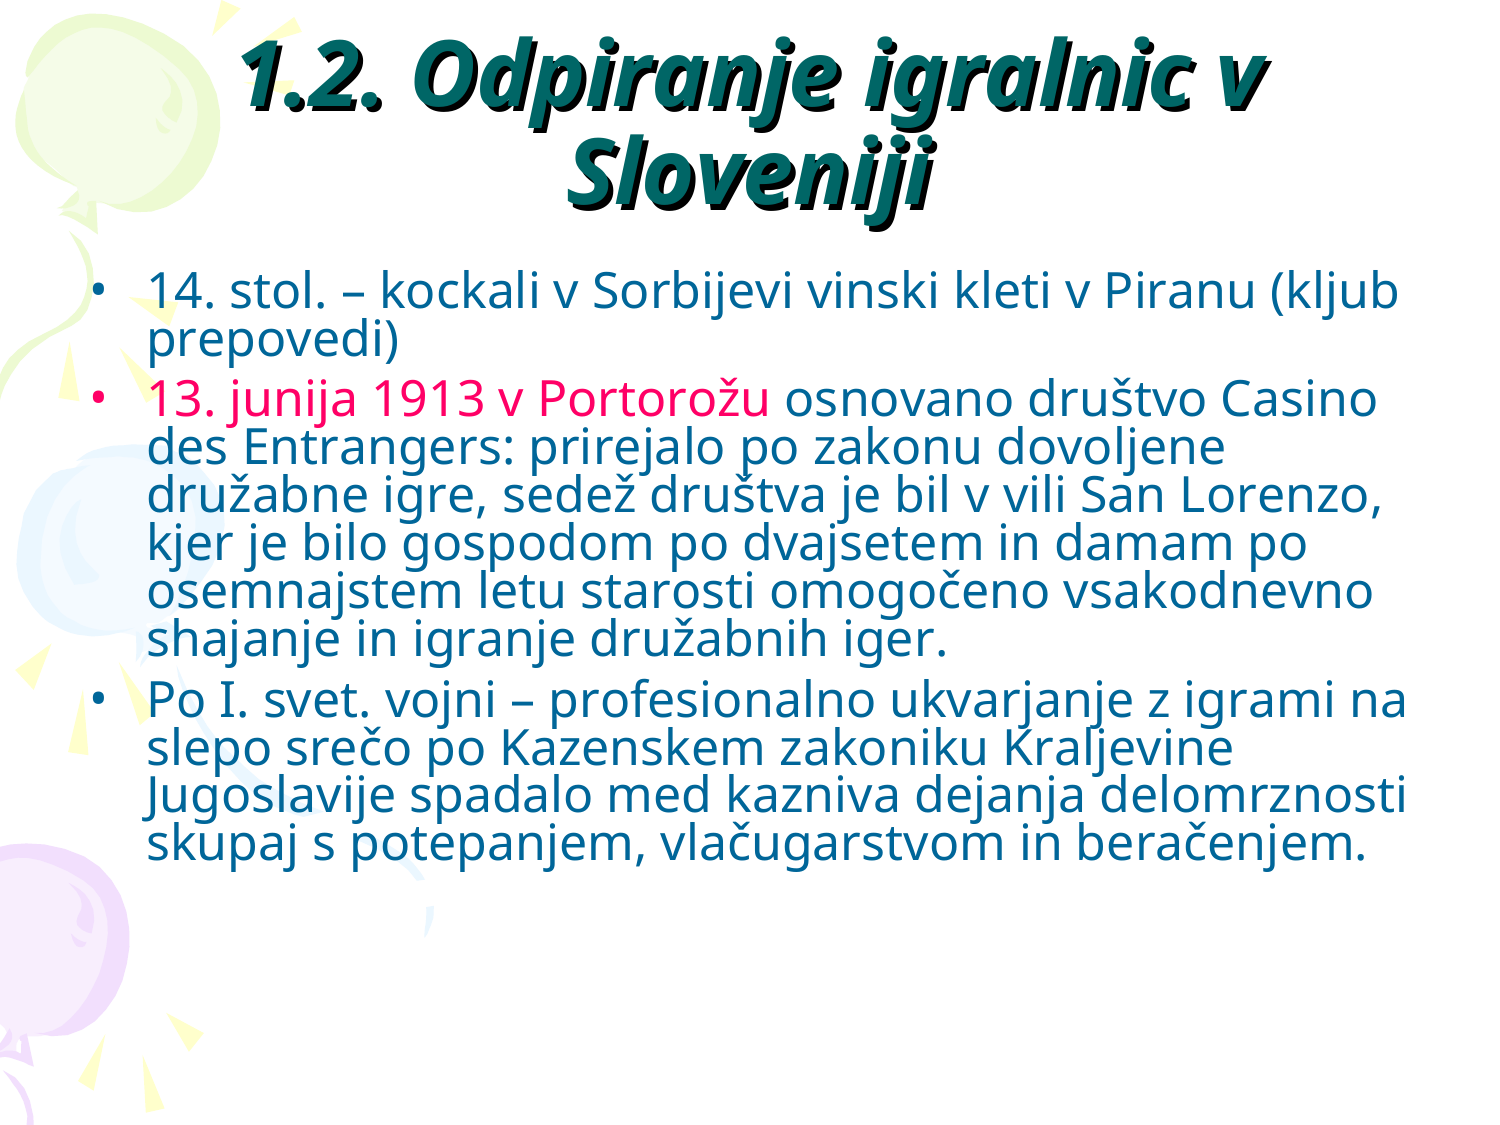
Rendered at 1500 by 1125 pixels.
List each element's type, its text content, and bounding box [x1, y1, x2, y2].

list 14. stol. – kockali v Sorbijevi vinski kleti v Piranu (kljub prepovedi) 13. junija 1913 v Portorožu osnovano društvo Casino des Entrangers: prirejalo po zakonu dovoljene družabne igre, sedež društva je bil v vili San Lorenzo, kjer je bilo gospodom po dvajsetem in damam po osemnajstem letu starosti omogočeno vsakodnevno shajanje in igranje družabnih iger. Po I. svet. vojni – profesionalno ukvarjanje z igrami na slepo srečo po Kazenskem zakoniku Kraljevine Jugoslavije spadalo med kazniva dejanja delomrznosti skupaj s potepanjem, vlačugarstvom in beračenjem. [75, 262, 1426, 994]
title 1.2. Odpiranje igralnic v Sloveniji [72, 16, 1426, 233]
